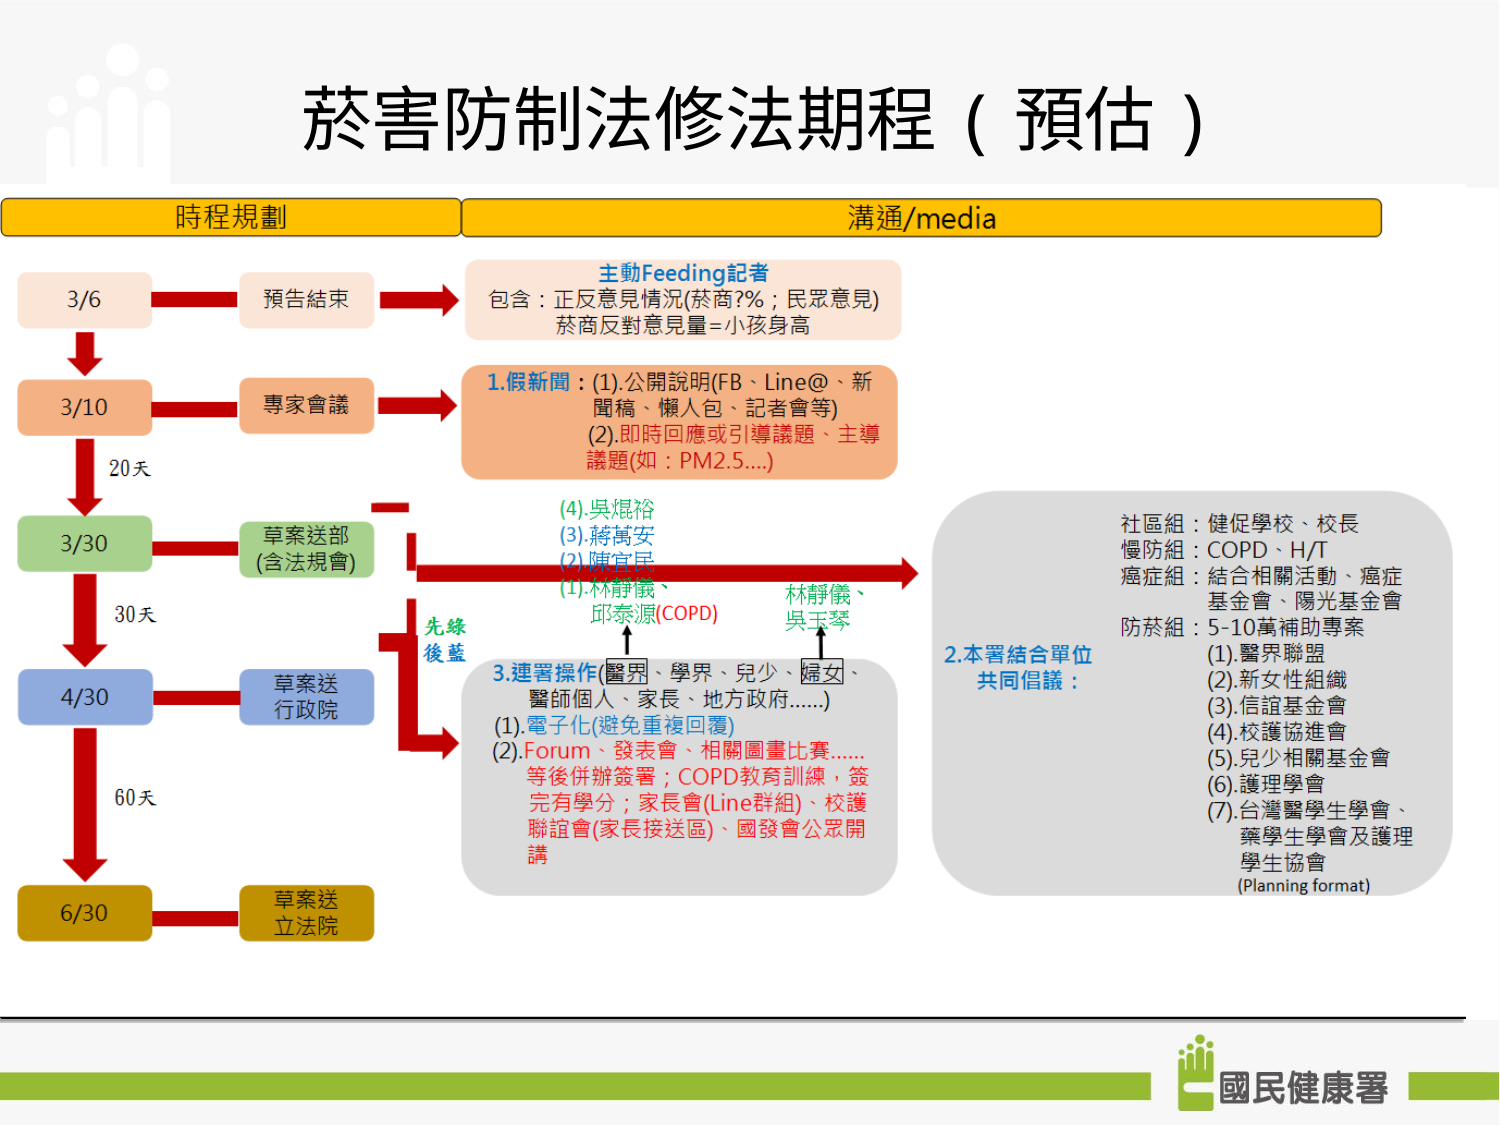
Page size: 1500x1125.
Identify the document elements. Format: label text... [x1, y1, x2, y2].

text_box 菸害防制法修法期程(預估) [98, 67, 1419, 167]
picture [0, 184, 1466, 1019]
